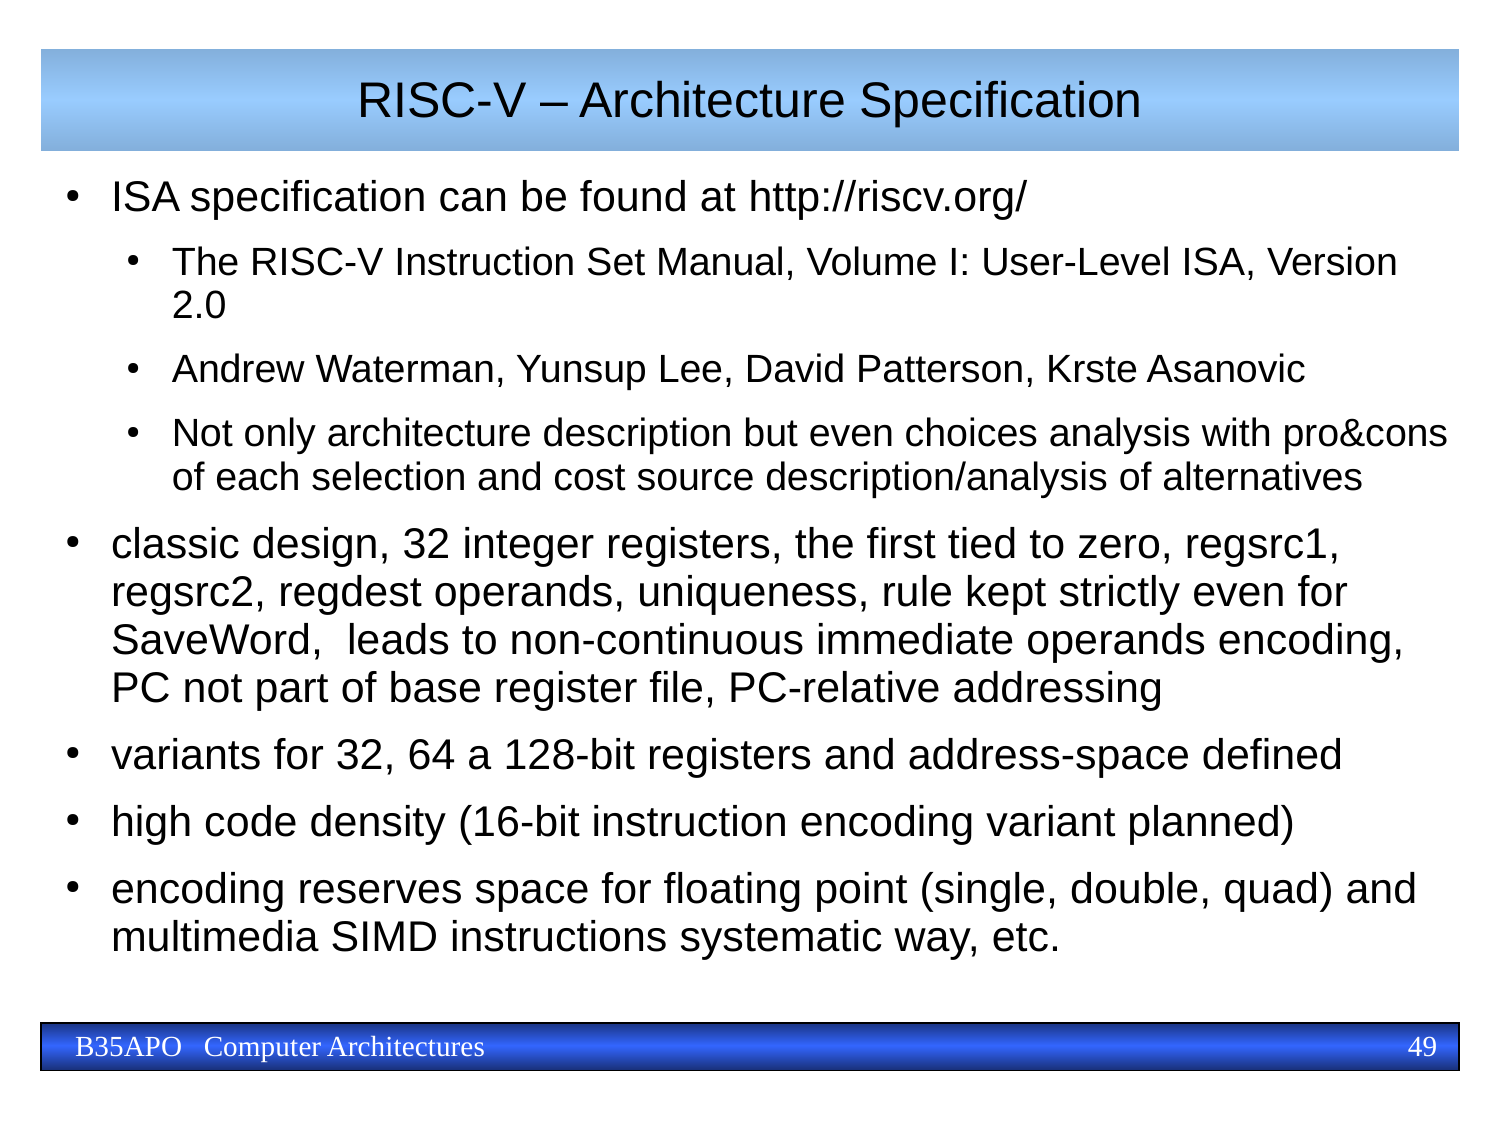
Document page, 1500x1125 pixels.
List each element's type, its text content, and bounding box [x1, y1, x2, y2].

list ISA specification can be found at http://riscv.org/ The RISC-V Instruction Set Manual, Volume I: User-Level ISA, Version 2.0 Andrew Waterman, Yunsup Lee, David Patterson, Krste Asanovic Not only architecture description but even choices analysis with pro&cons of each selection and cost source description/analysis of alternatives classic design, 32 integer registers, the first tied to zero, regsrc1, regsrc2, regdest operands, uniqueness, rule kept strictly even for SaveWord, leads to non-continuous immediate operands encoding, PC not part of base register file, PC-relative addressing variants for 32, 64 a 128-bit registers and address-space defined high code density (16-bit instruction encoding variant planned) encoding reserves space for floating point (single, double, quad) and multimedia SIMD instructions systematic way, etc. [50, 172, 1450, 1000]
title RISC-V – Architecture Specification [41, 49, 1459, 151]
